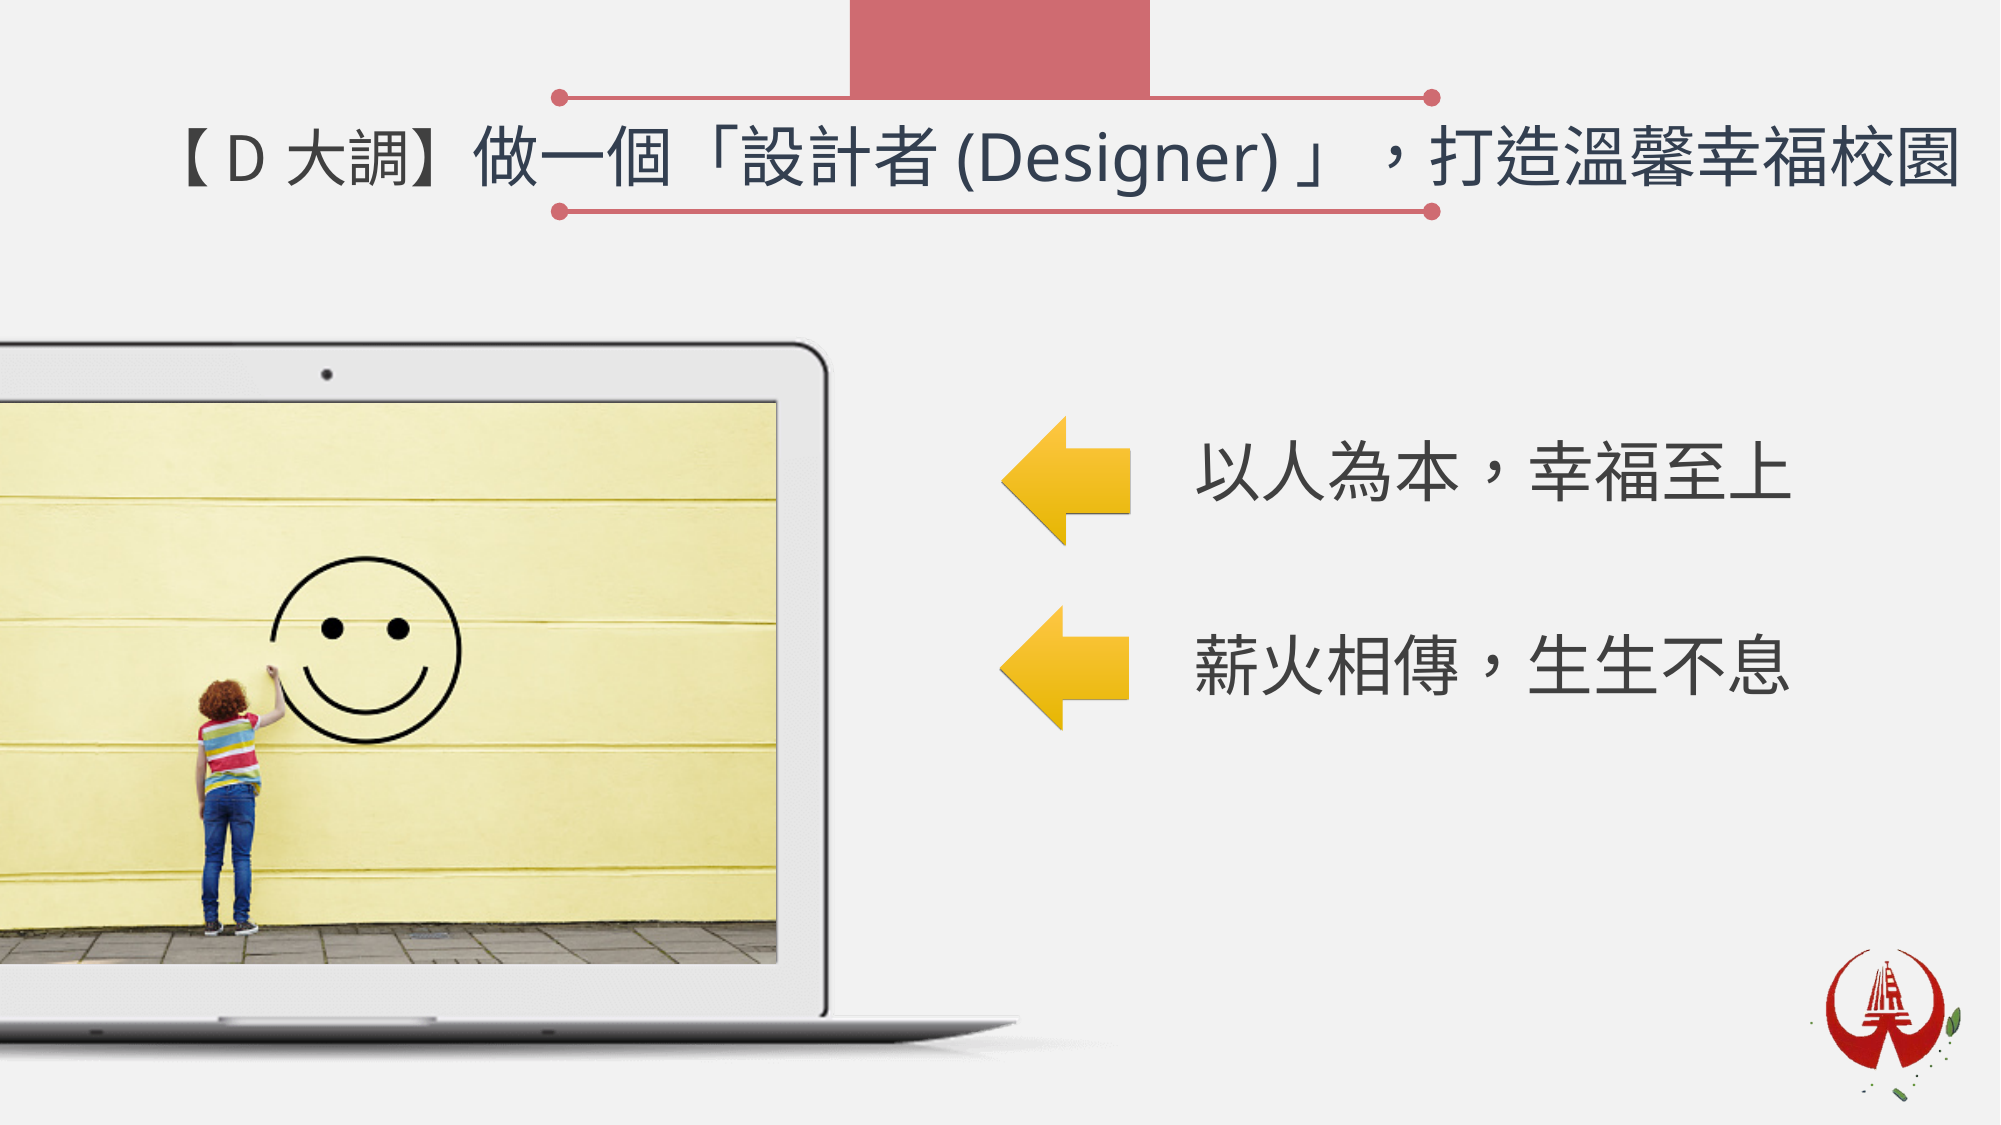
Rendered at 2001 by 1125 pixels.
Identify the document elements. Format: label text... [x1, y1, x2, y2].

picture [1799, 941, 1967, 1109]
text_box [1423, 88, 1441, 107]
text_box 薪火相傳，生生不息 [1744, 644, 1775, 650]
text_box 【D大調】做一個「設計者(Designer)」，打造溫馨幸福校園 [132, 107, 2001, 283]
text_box 薪火相傳，生生不息 [1178, 633, 1809, 712]
text_box [1001, 415, 1131, 546]
text_box 以人為本，幸福至上 [1179, 439, 1810, 518]
text_box [550, 88, 569, 107]
picture [0, 336, 1488, 1066]
text_box [849, 0, 1150, 96]
text_box 薪火相傳，生生不息 [1744, 653, 1775, 659]
text_box [999, 605, 1129, 731]
